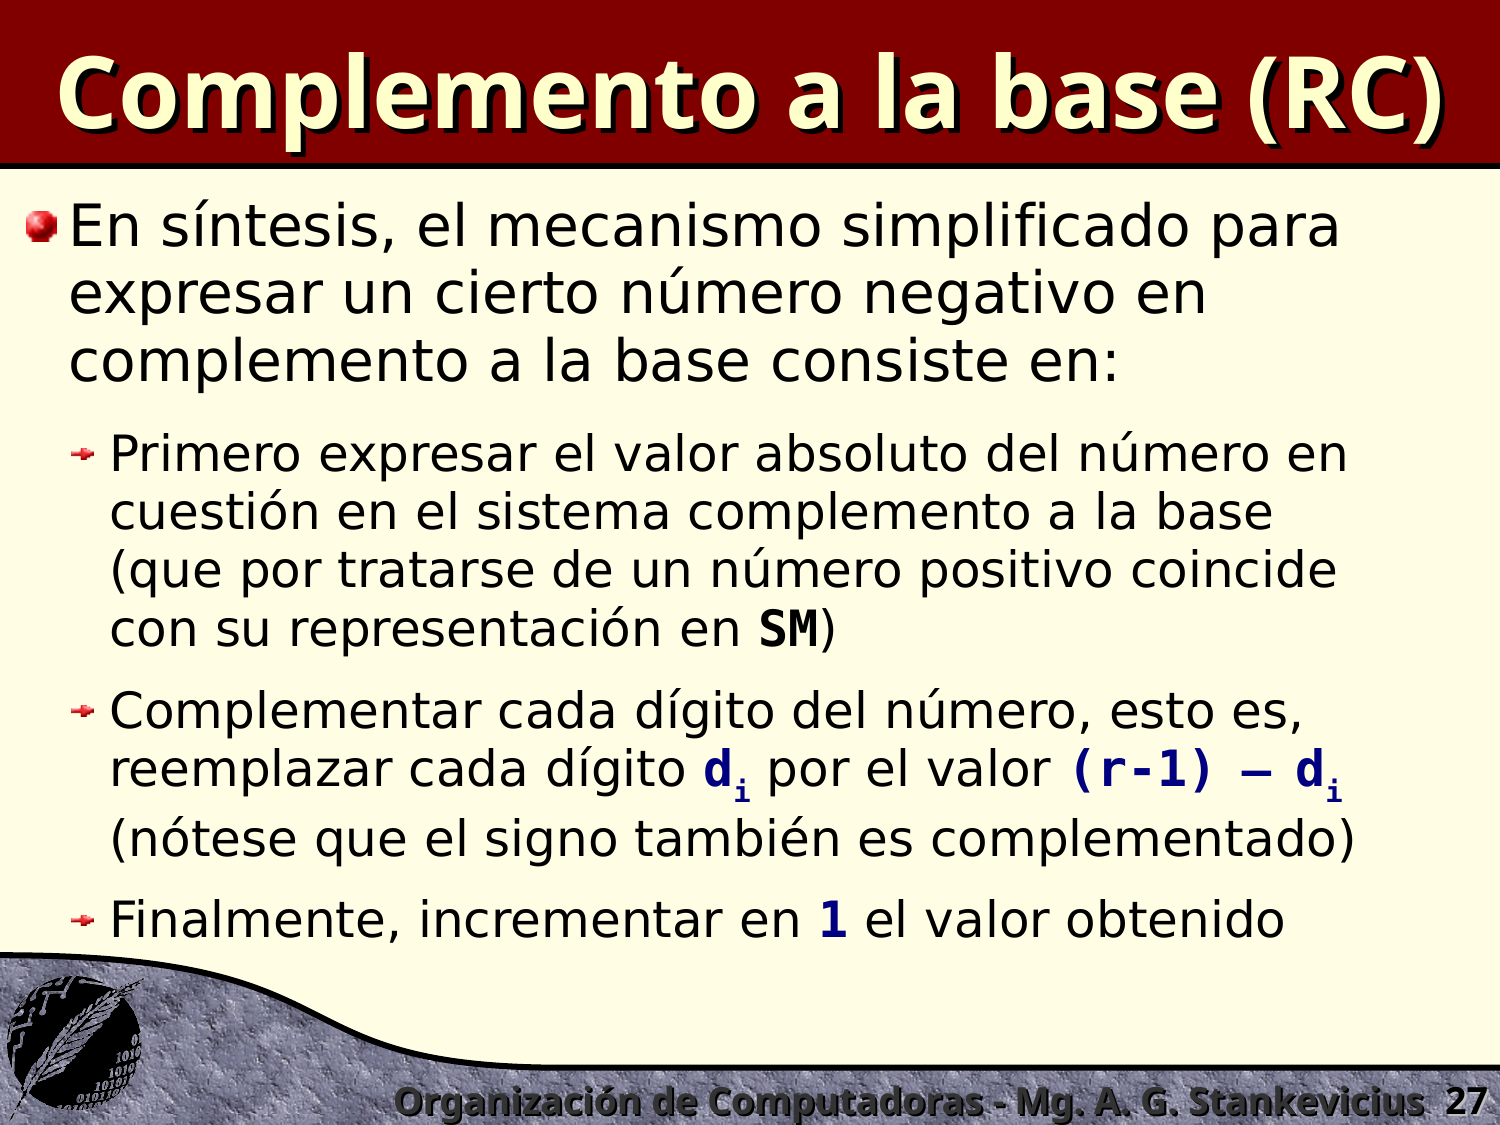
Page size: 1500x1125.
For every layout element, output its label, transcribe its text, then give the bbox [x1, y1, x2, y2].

list En síntesis, el mecanismo simplificado para expresar un cierto número negativo en complemento a la base consiste en: Primero expresar el valor absoluto del número en cuestión en el sistema complemento a la base (que por tratarse de un número positivo coincide con su representación en SM) Complementar cada dígito del número, esto es, reemplazar cada dígito di por el valor (r-1) – di (nótese que el signo también es complementado) Finalmente, incrementar en 1 el valor obtenido [11, 192, 1486, 954]
picture [802, 1100, 806, 1110]
picture [1058, 1100, 1065, 1110]
title Complemento a la base (RC) [15, 5, 1485, 160]
picture [0, 959, 1500, 1125]
picture [448, 1100, 455, 1110]
